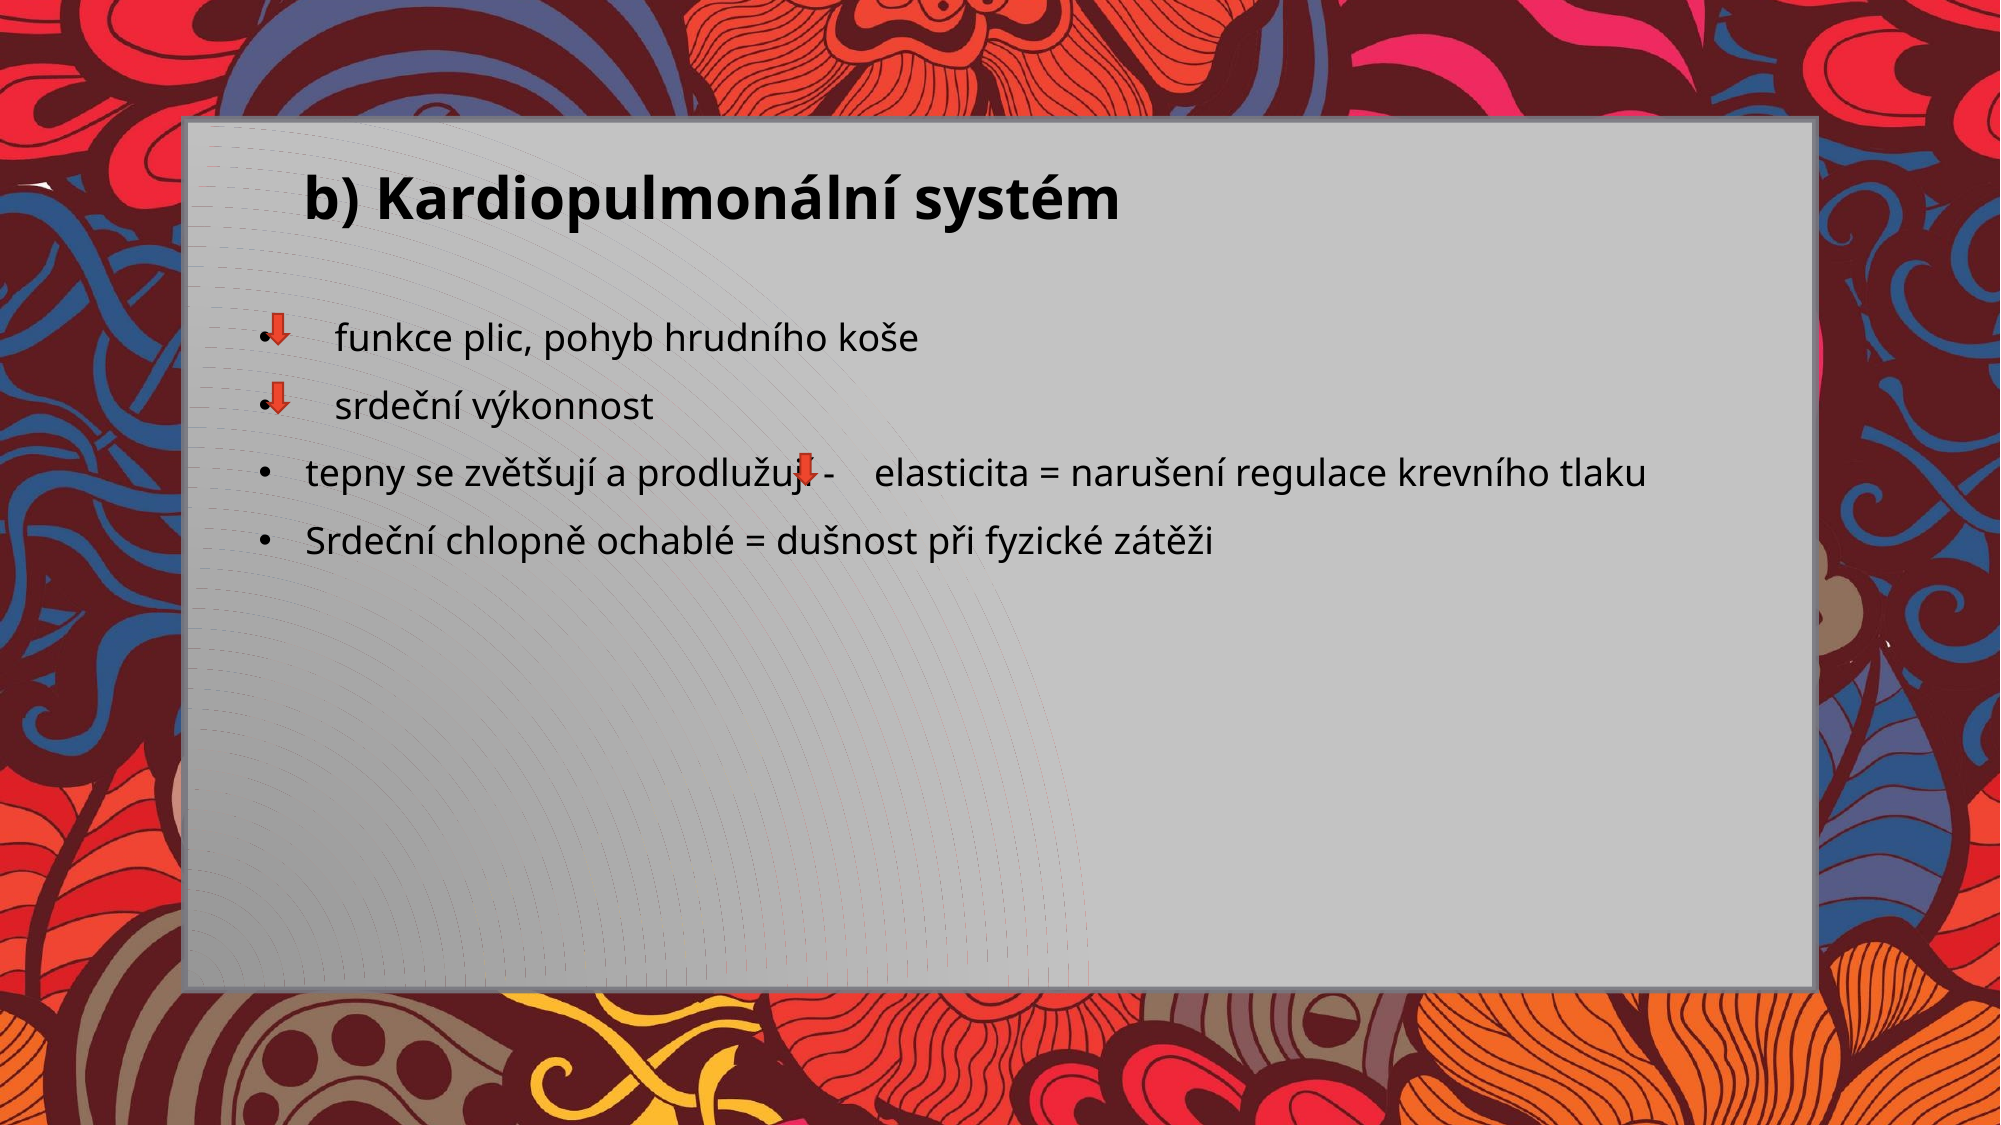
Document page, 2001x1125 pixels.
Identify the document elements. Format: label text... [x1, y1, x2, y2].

text_box [267, 382, 289, 414]
picture [0, 0, 2000, 1125]
text_box [795, 454, 816, 485]
text_box b) Kardiopulmonální systém funkce plic, pohyb hrudního koše srdeční výkonnost tepny se zvětšují a prodlužují - elasticita = narušení regulace krevního tlaku Srdeční chlopně ochablé = dušnost při fyzické zátěži [184, 119, 1816, 990]
text_box [267, 313, 289, 345]
